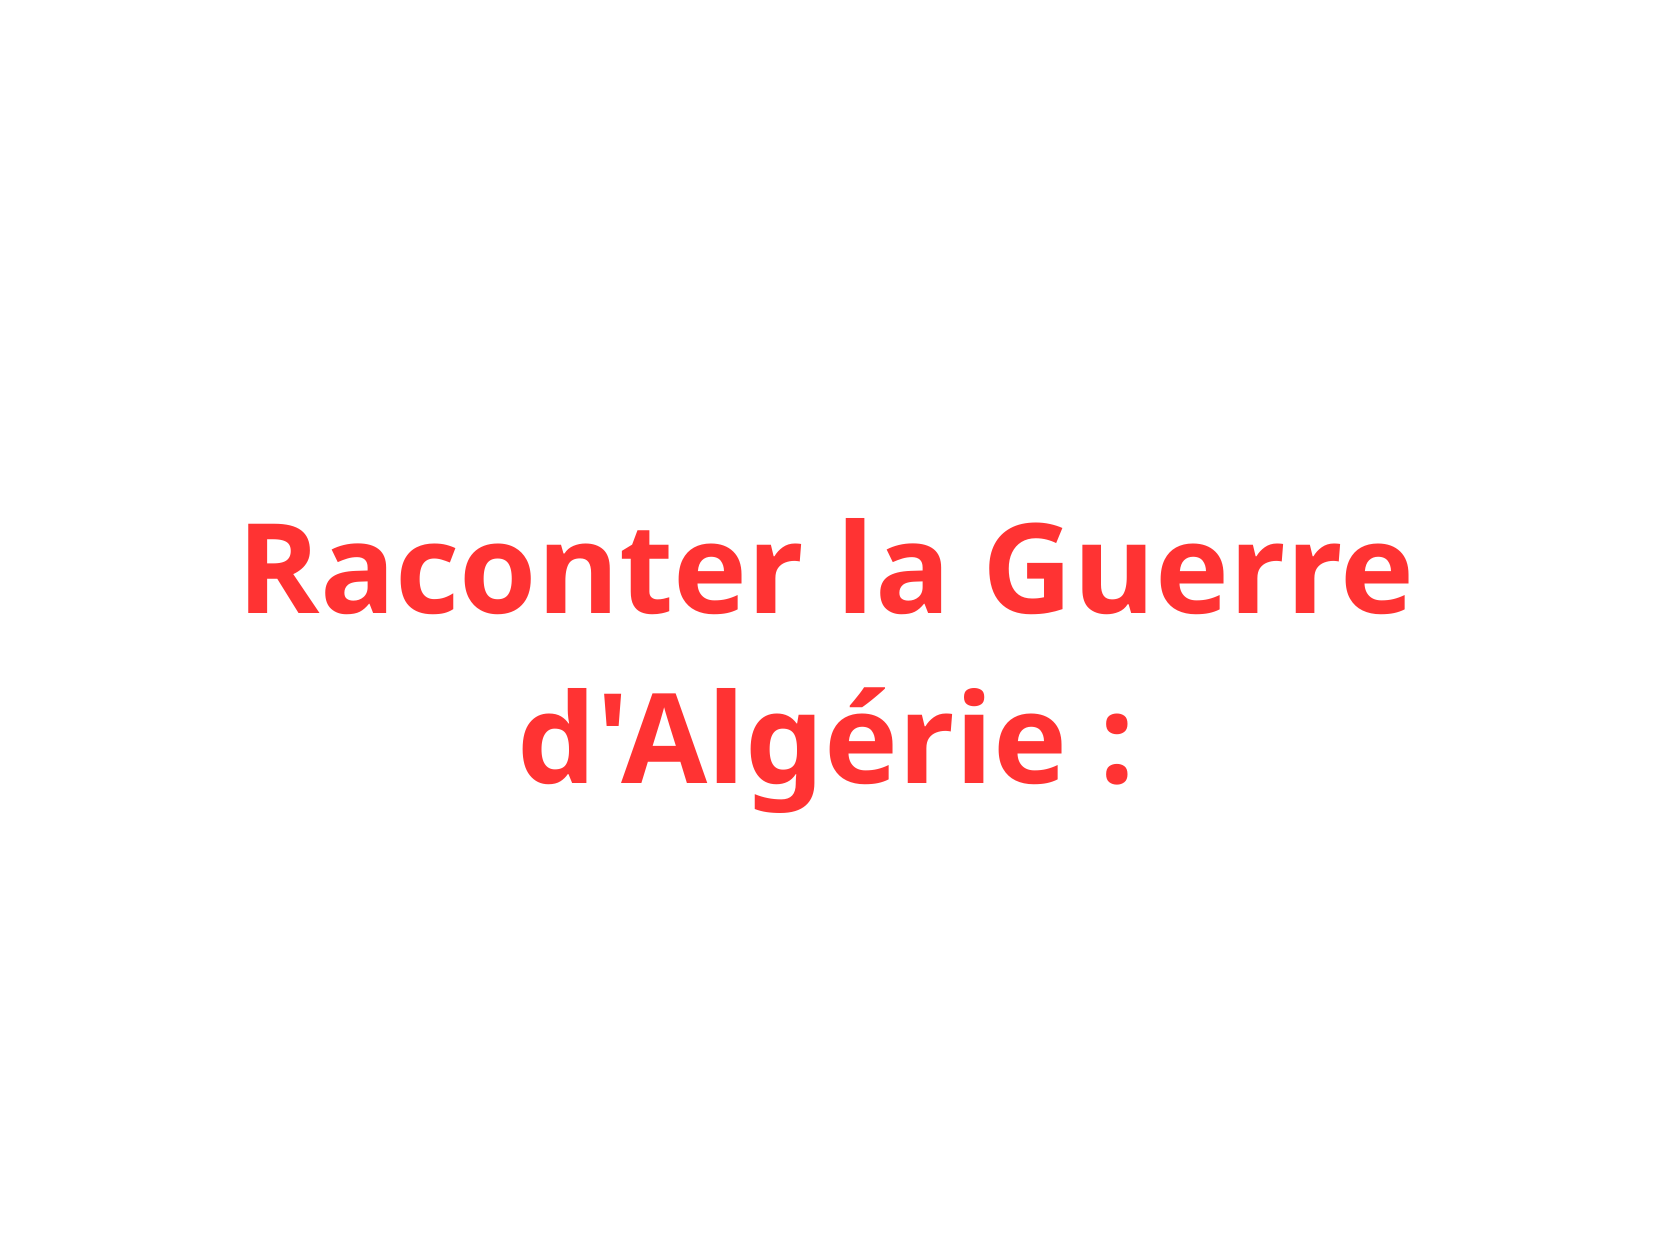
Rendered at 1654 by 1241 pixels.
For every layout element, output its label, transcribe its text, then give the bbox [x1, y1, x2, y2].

subtitle Raconter la Guerre d'Algérie : [82, 290, 1571, 1010]
